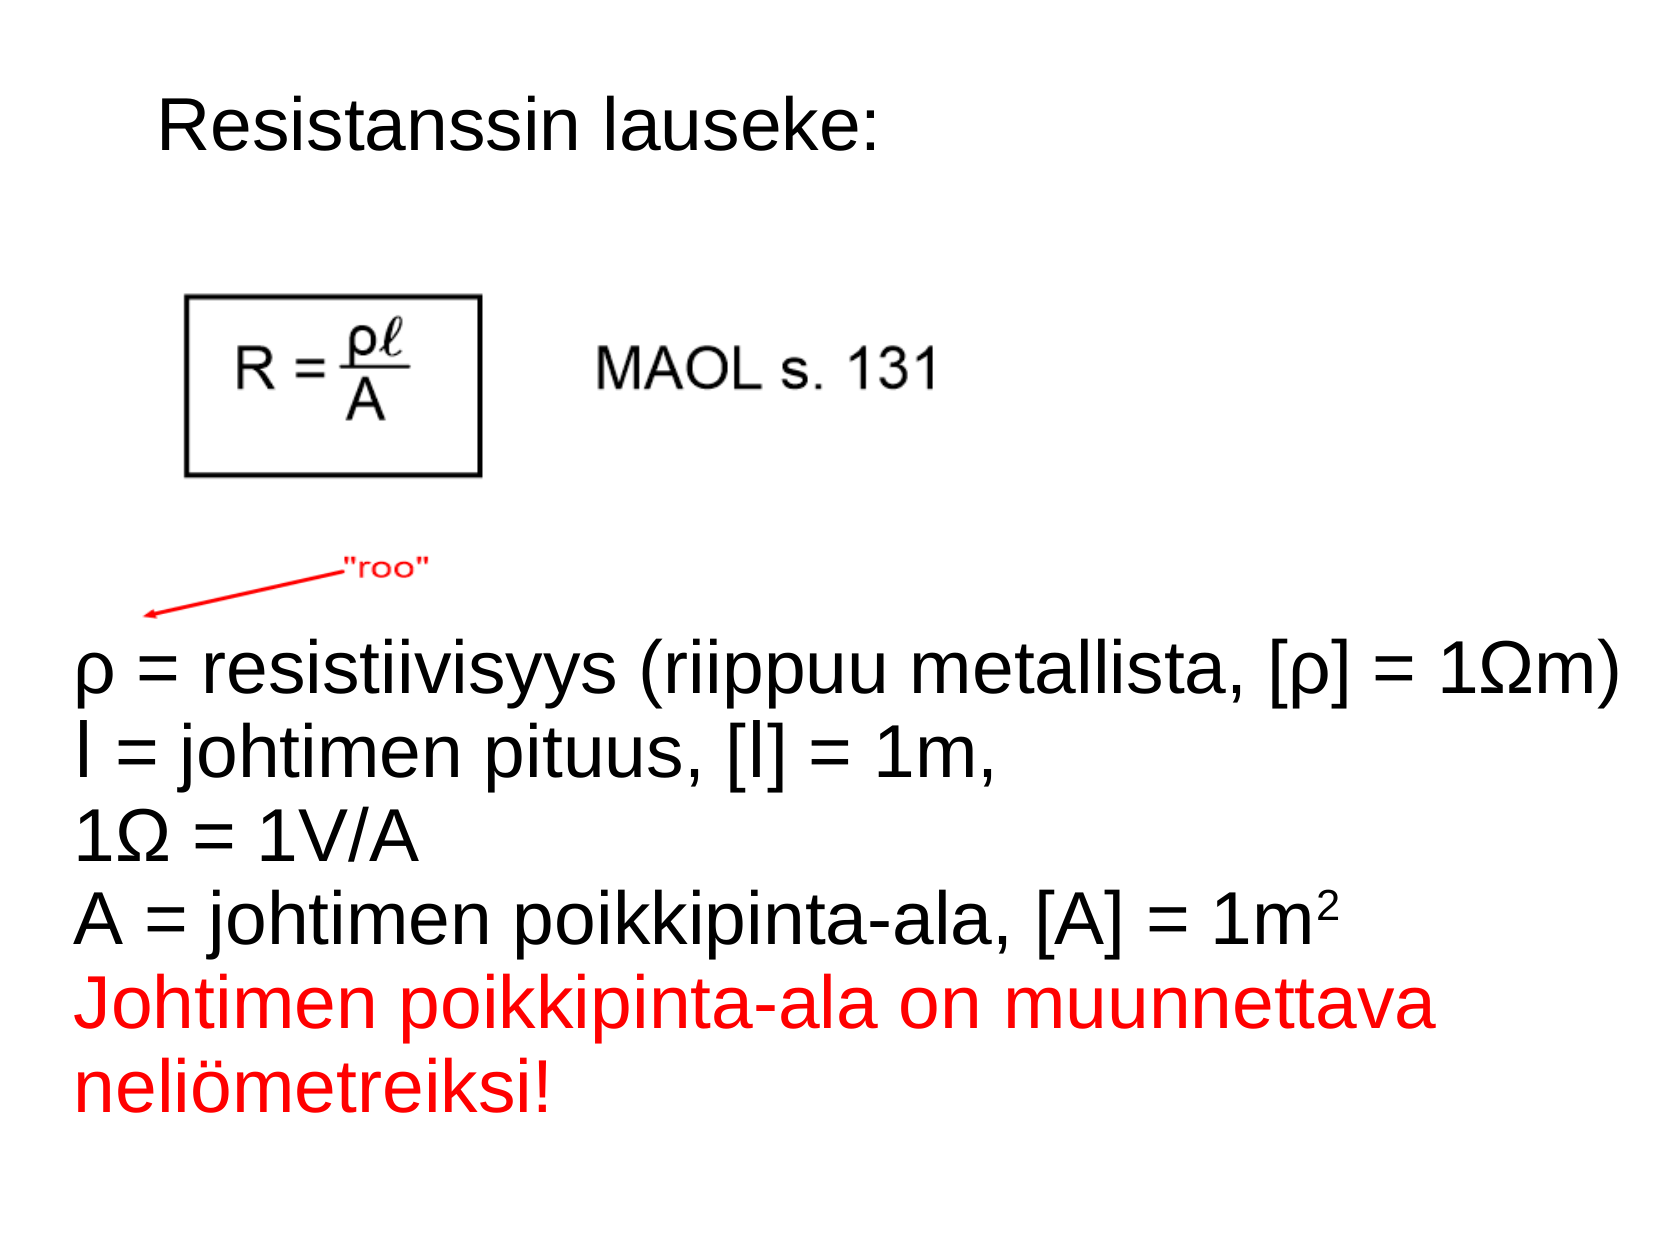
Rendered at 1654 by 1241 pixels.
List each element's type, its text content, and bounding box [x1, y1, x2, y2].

picture [161, 212, 1063, 511]
text_box Resistanssin lauseke: [141, 70, 1430, 338]
text_box ρ = resistiivisyys (riippuu metallista, [ρ] = 1Ωm) l = johtimen pituus, [l] = 1m, 1Ω = 1V/A A = johtimen poikkipinta-ala, [A] = 1m2 Johtimen poikkipinta-ala on muunnettava neliömetreiksi! [59, 614, 1654, 1241]
picture [106, 531, 475, 629]
